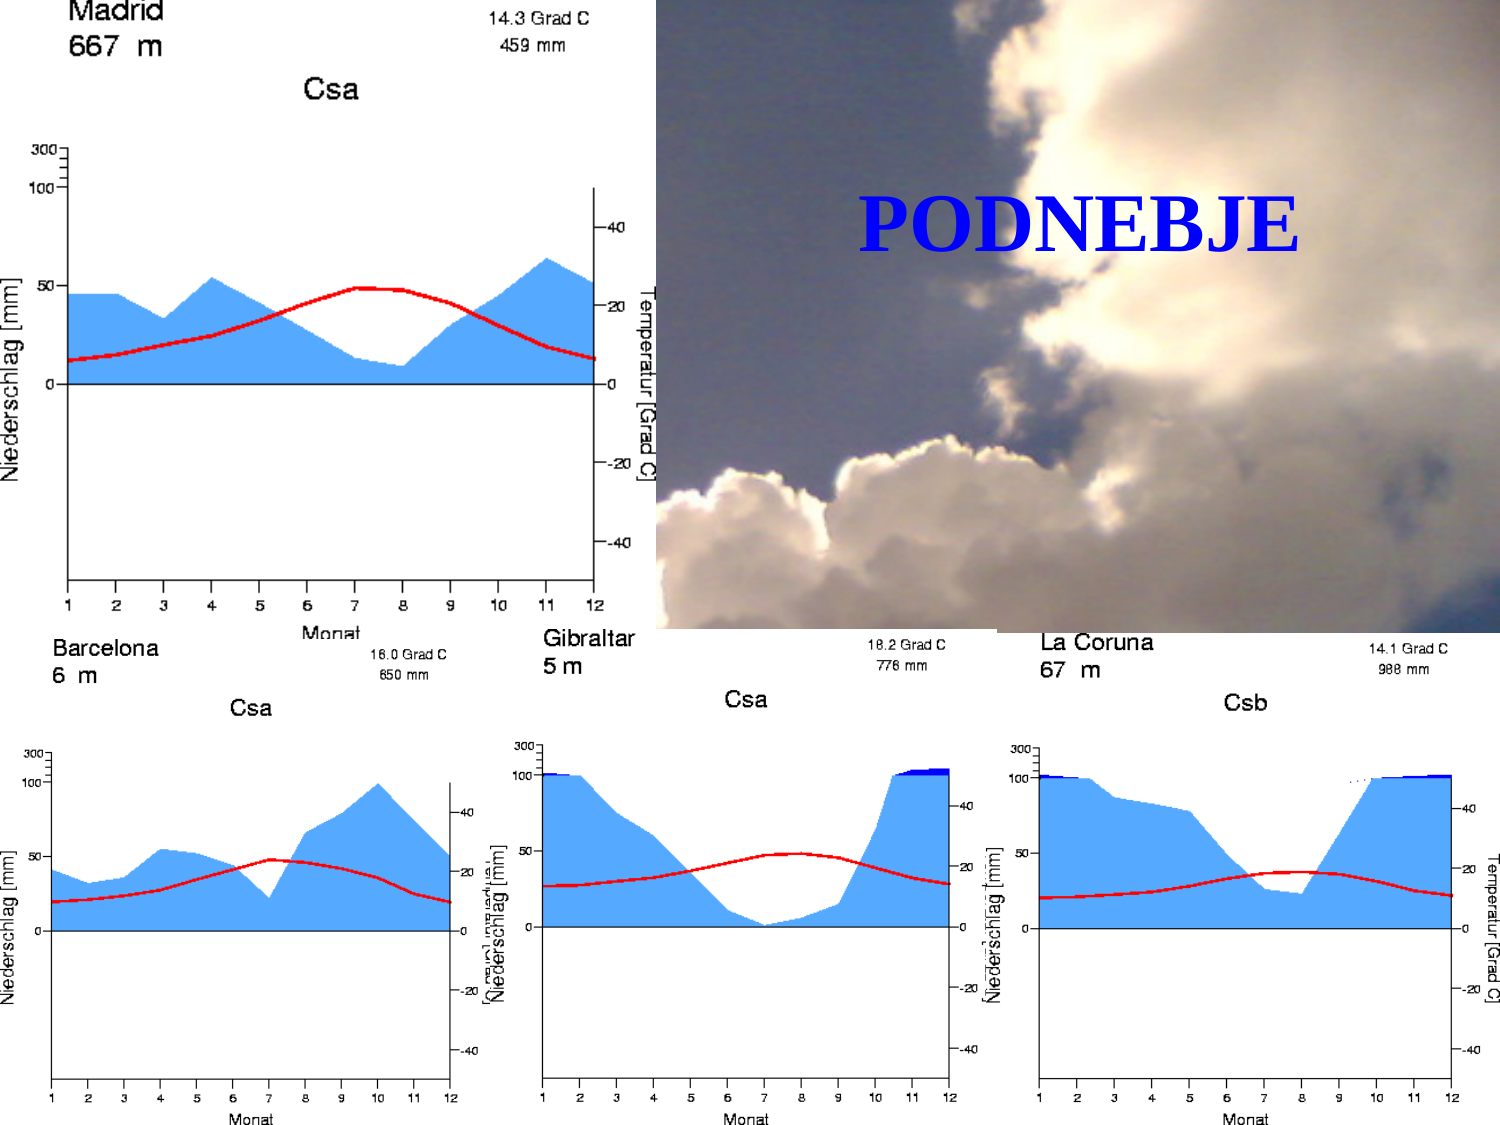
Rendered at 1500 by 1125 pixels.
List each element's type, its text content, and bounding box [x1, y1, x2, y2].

picture [0, 0, 1500, 1125]
text_box PODNEBJE [797, 160, 1365, 386]
